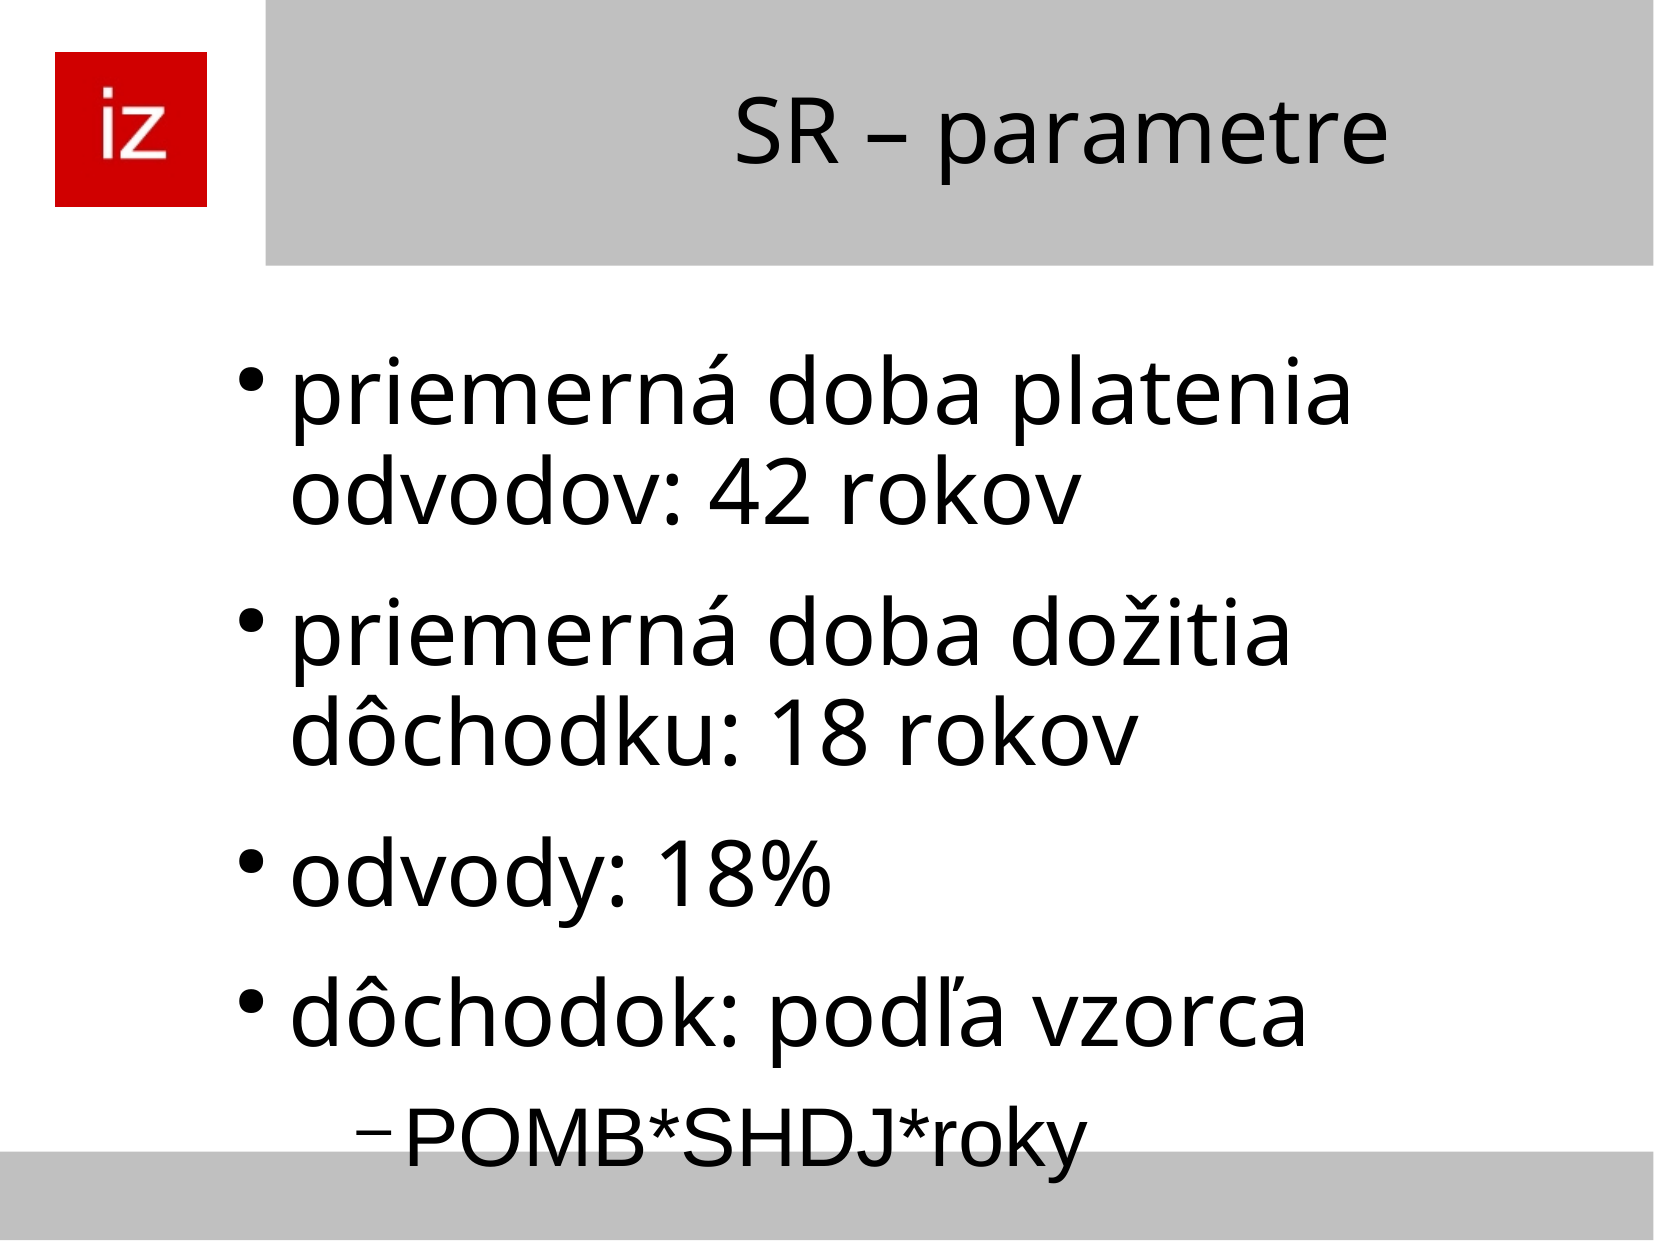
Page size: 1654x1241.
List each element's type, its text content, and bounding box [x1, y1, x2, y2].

title SR – parametre [561, 29, 1565, 237]
picture [55, 52, 207, 207]
list priemerná doba platenia odvodov: 42 rokov priemerná doba dožitia dôchodku: 18 rokov odvody: 18% dôchodok: podľa vzorca POMB*SHDJ*roky [121, 344, 1533, 1126]
